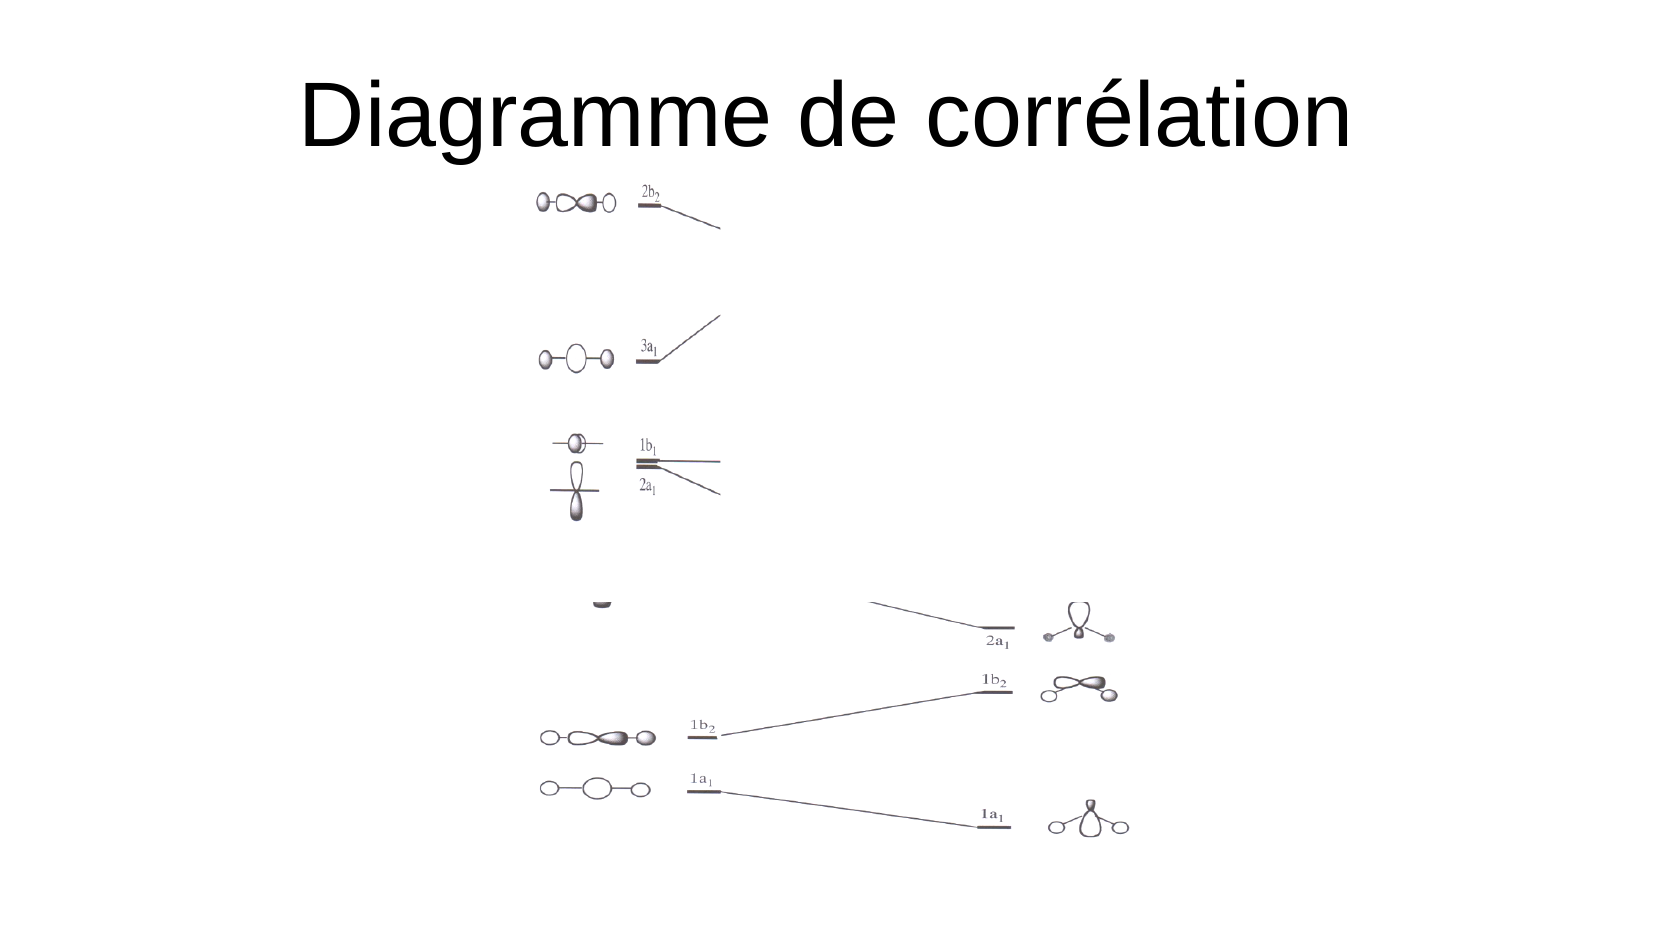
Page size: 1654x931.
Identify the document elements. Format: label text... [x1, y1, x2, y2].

title Diagramme de corrélation [82, 37, 1571, 193]
picture [519, 177, 1170, 875]
